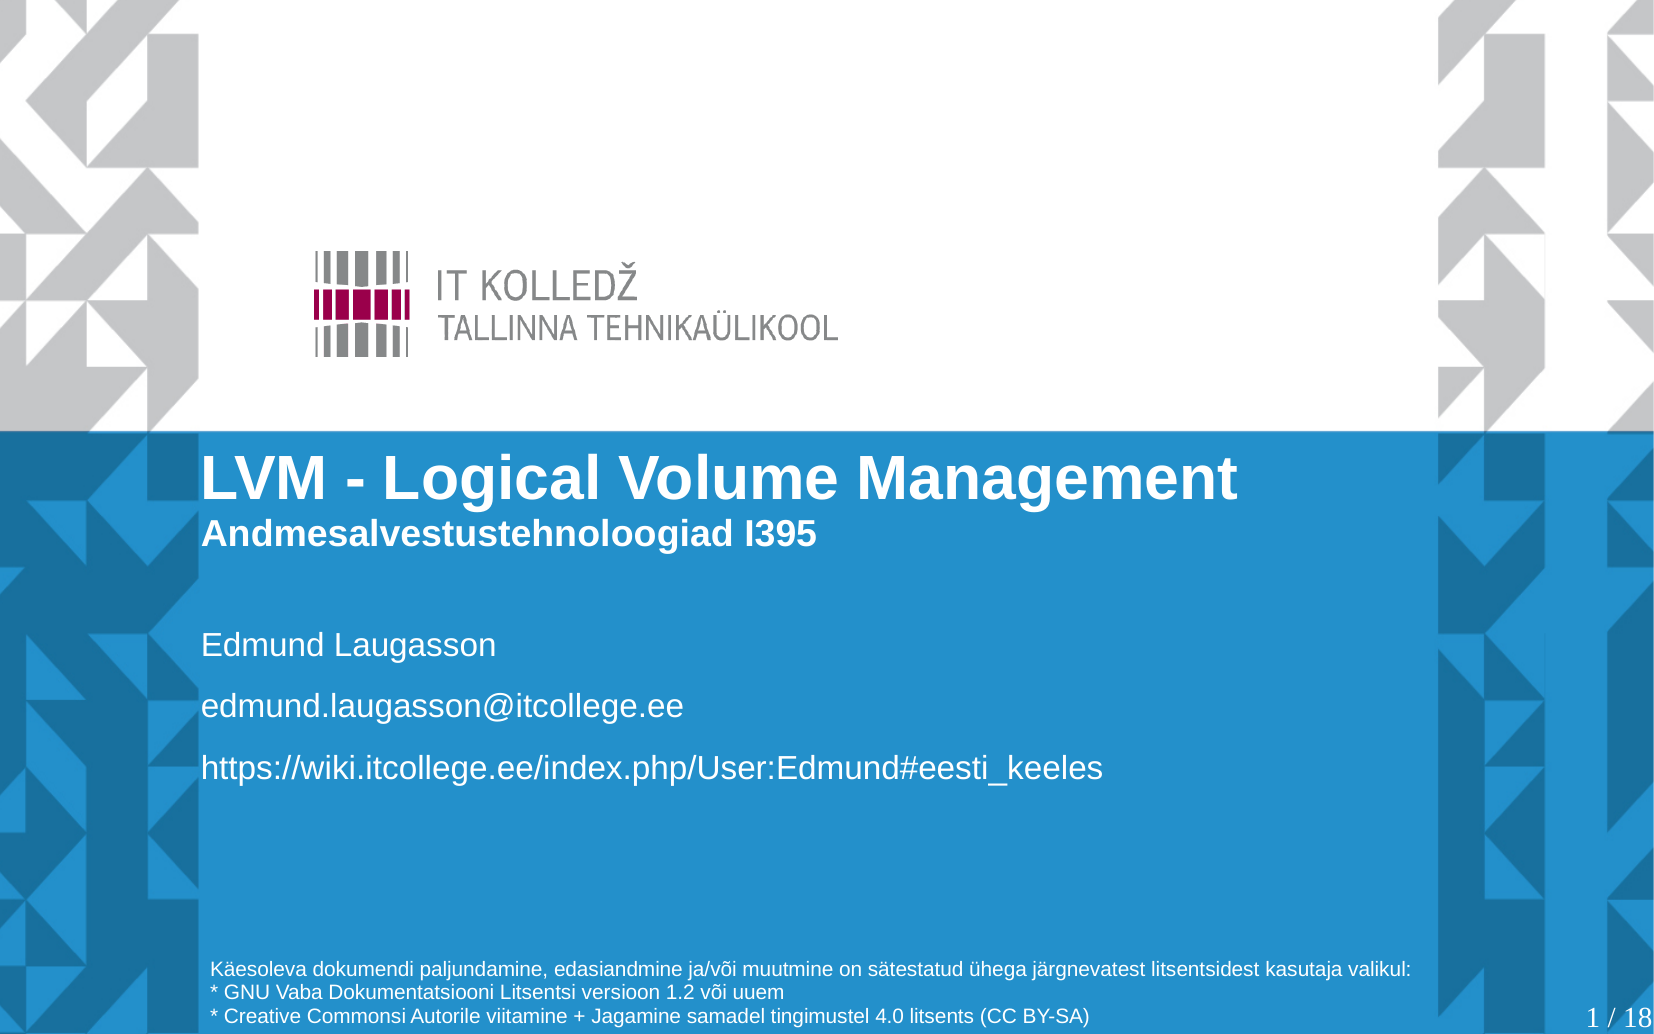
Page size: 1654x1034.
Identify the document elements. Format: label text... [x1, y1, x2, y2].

list Edmund Laugasson edmund.laugasson@itcollege.ee https://wiki.itcollege.ee/index.php/User:Edmund#eesti_keeles [200, 625, 1441, 934]
picture [0, 0, 1654, 1034]
title LVM - Logical Volume Management Andmesalvestustehnoloogiad I395 [200, 442, 1430, 603]
